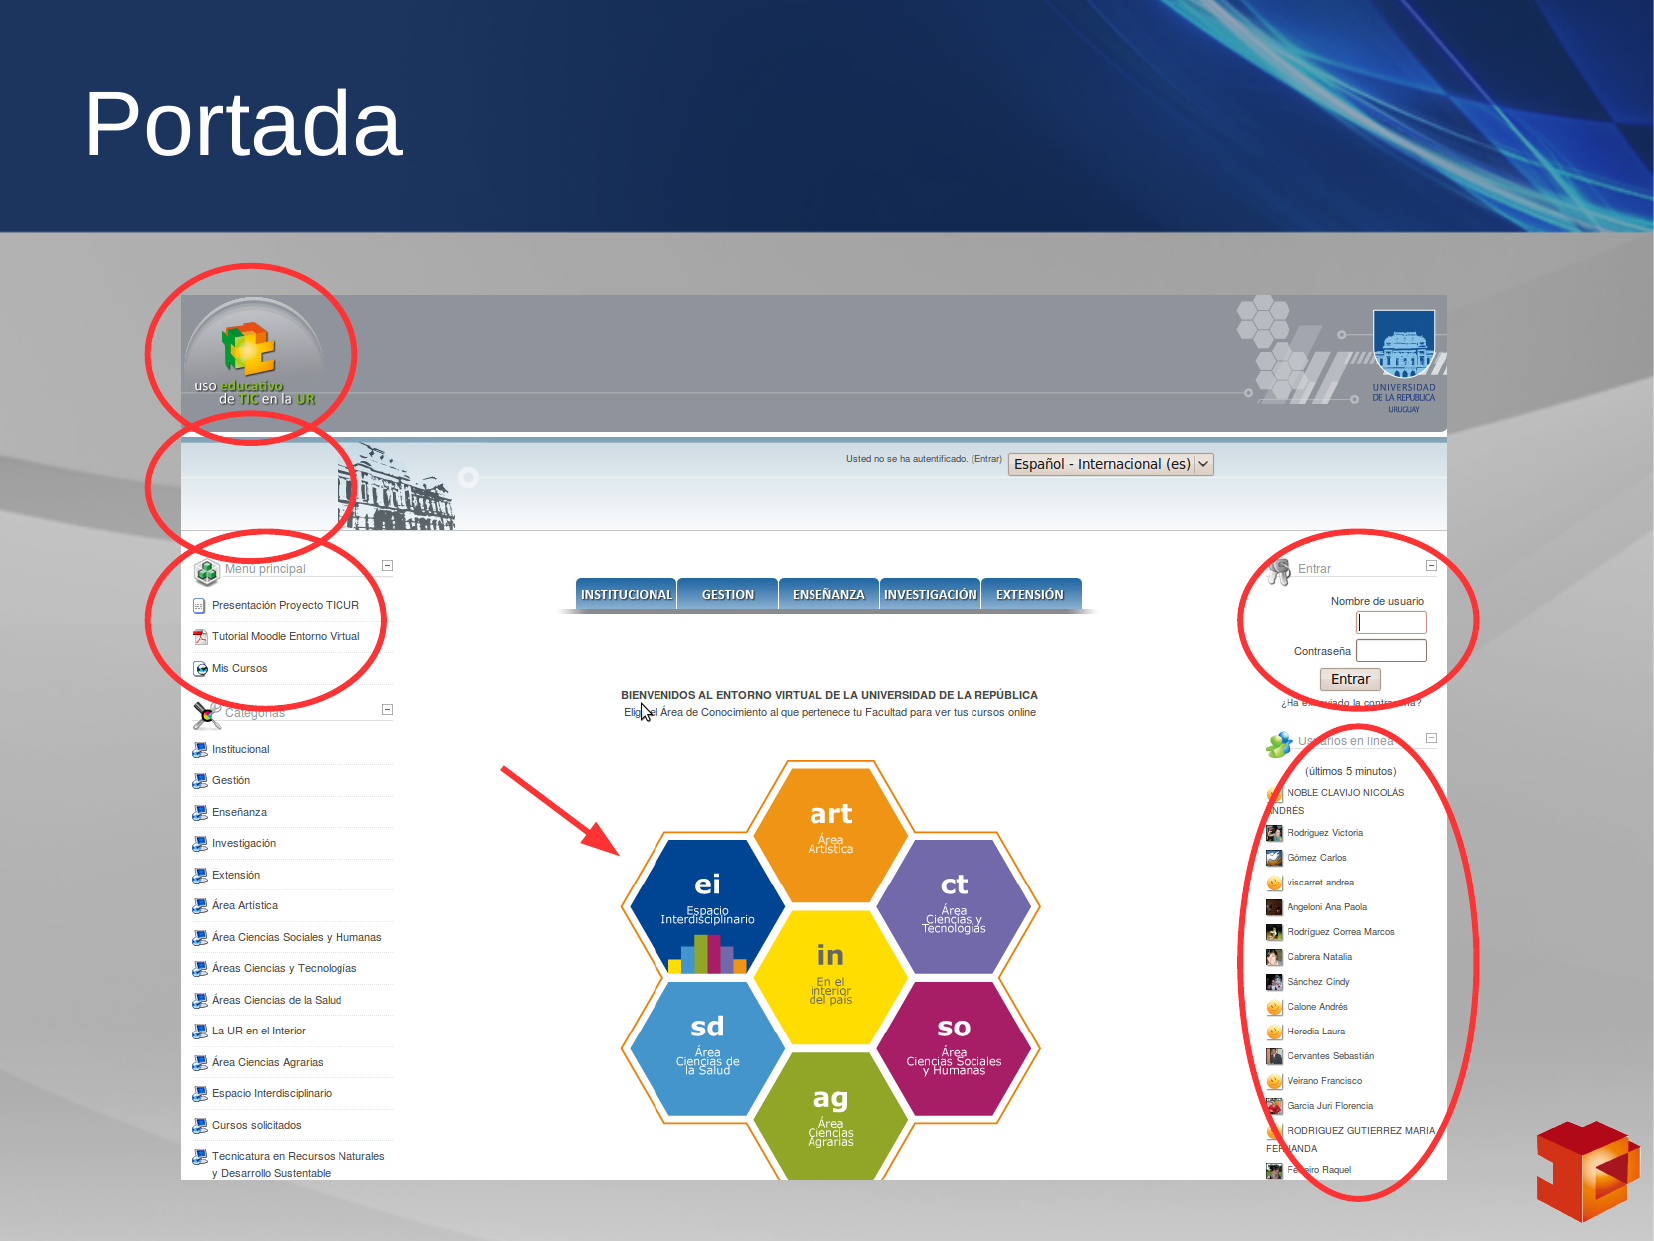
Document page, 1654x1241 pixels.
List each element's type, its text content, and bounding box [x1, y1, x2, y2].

title Portada [82, 19, 1571, 228]
picture [0, 0, 1654, 1241]
